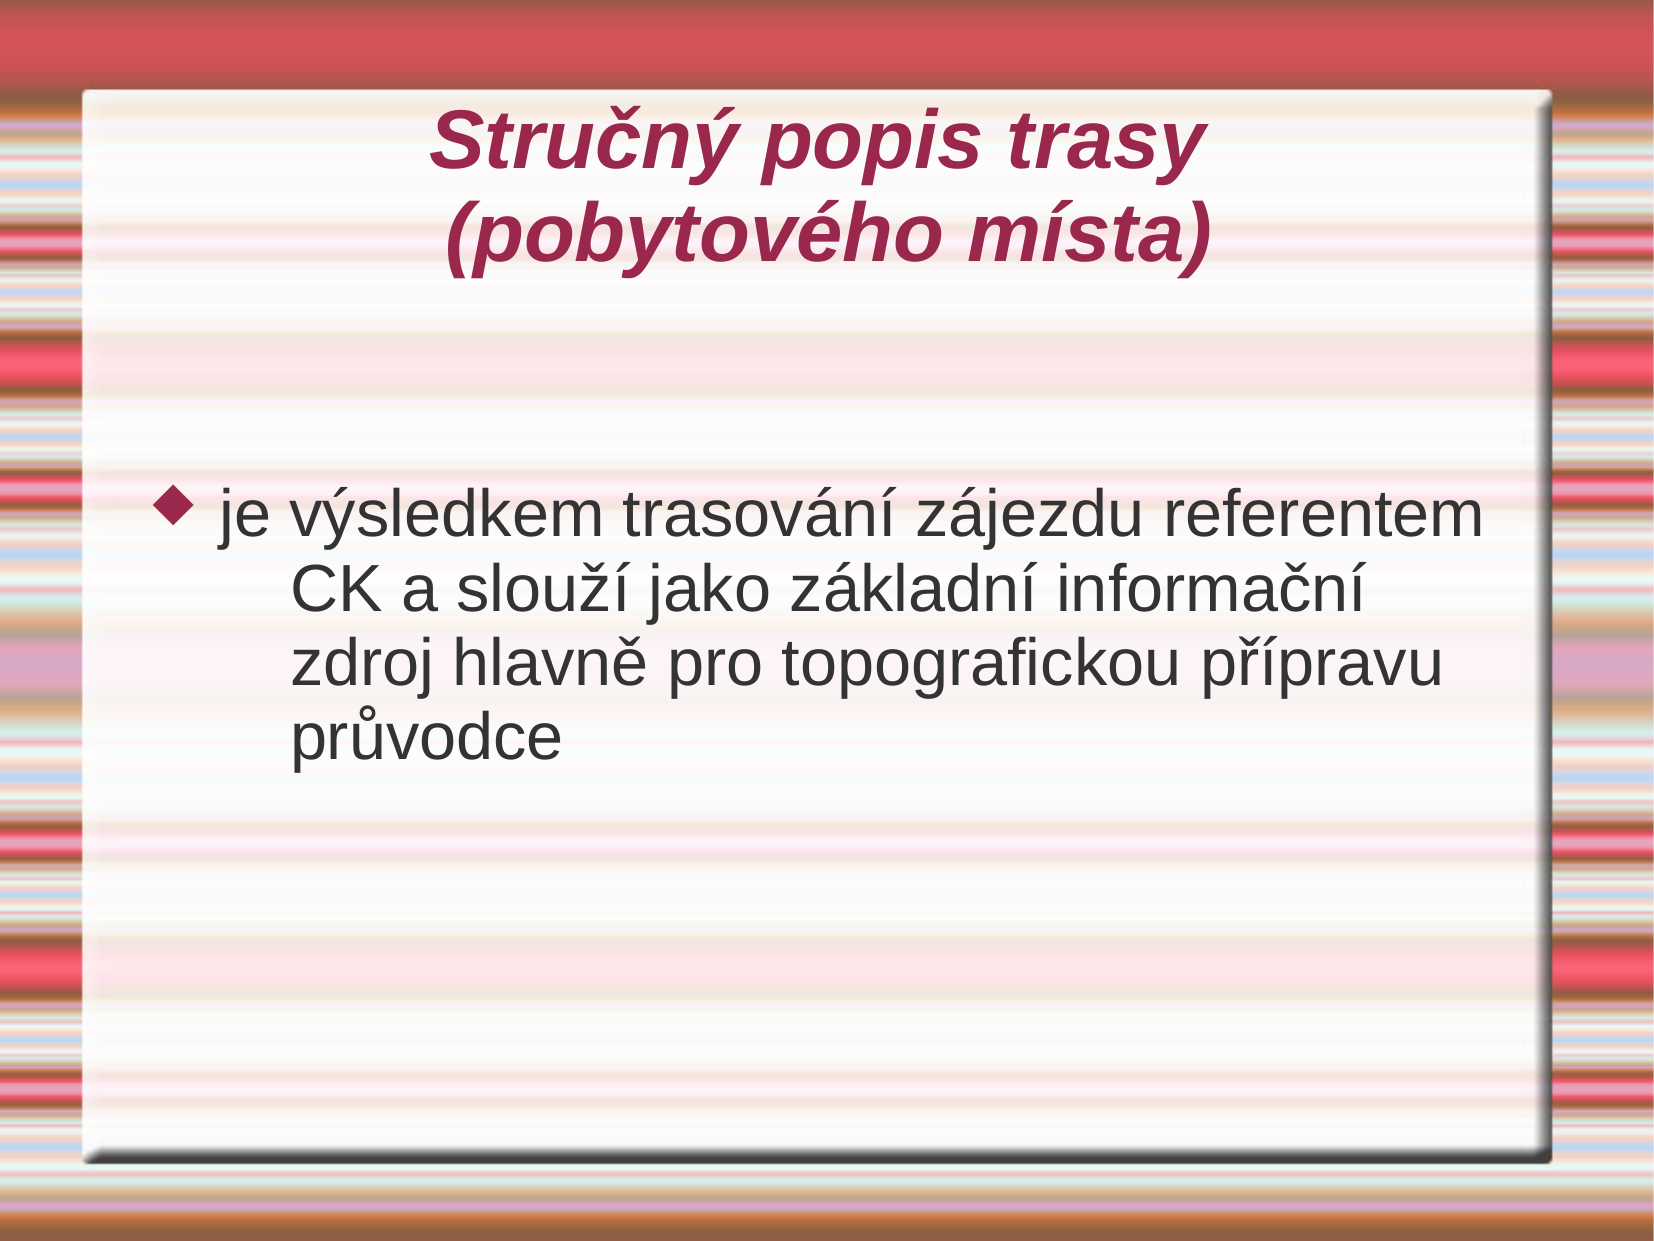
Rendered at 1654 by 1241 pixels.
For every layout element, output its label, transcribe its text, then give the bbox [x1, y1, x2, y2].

list je výsledkem trasování zájezdu referentem CK a slouží jako základní informační zdroj hlavně pro topografickou přípravu průvodce [125, 472, 1507, 1239]
title Stručný popis trasy (pobytového místa) [123, 88, 1536, 275]
